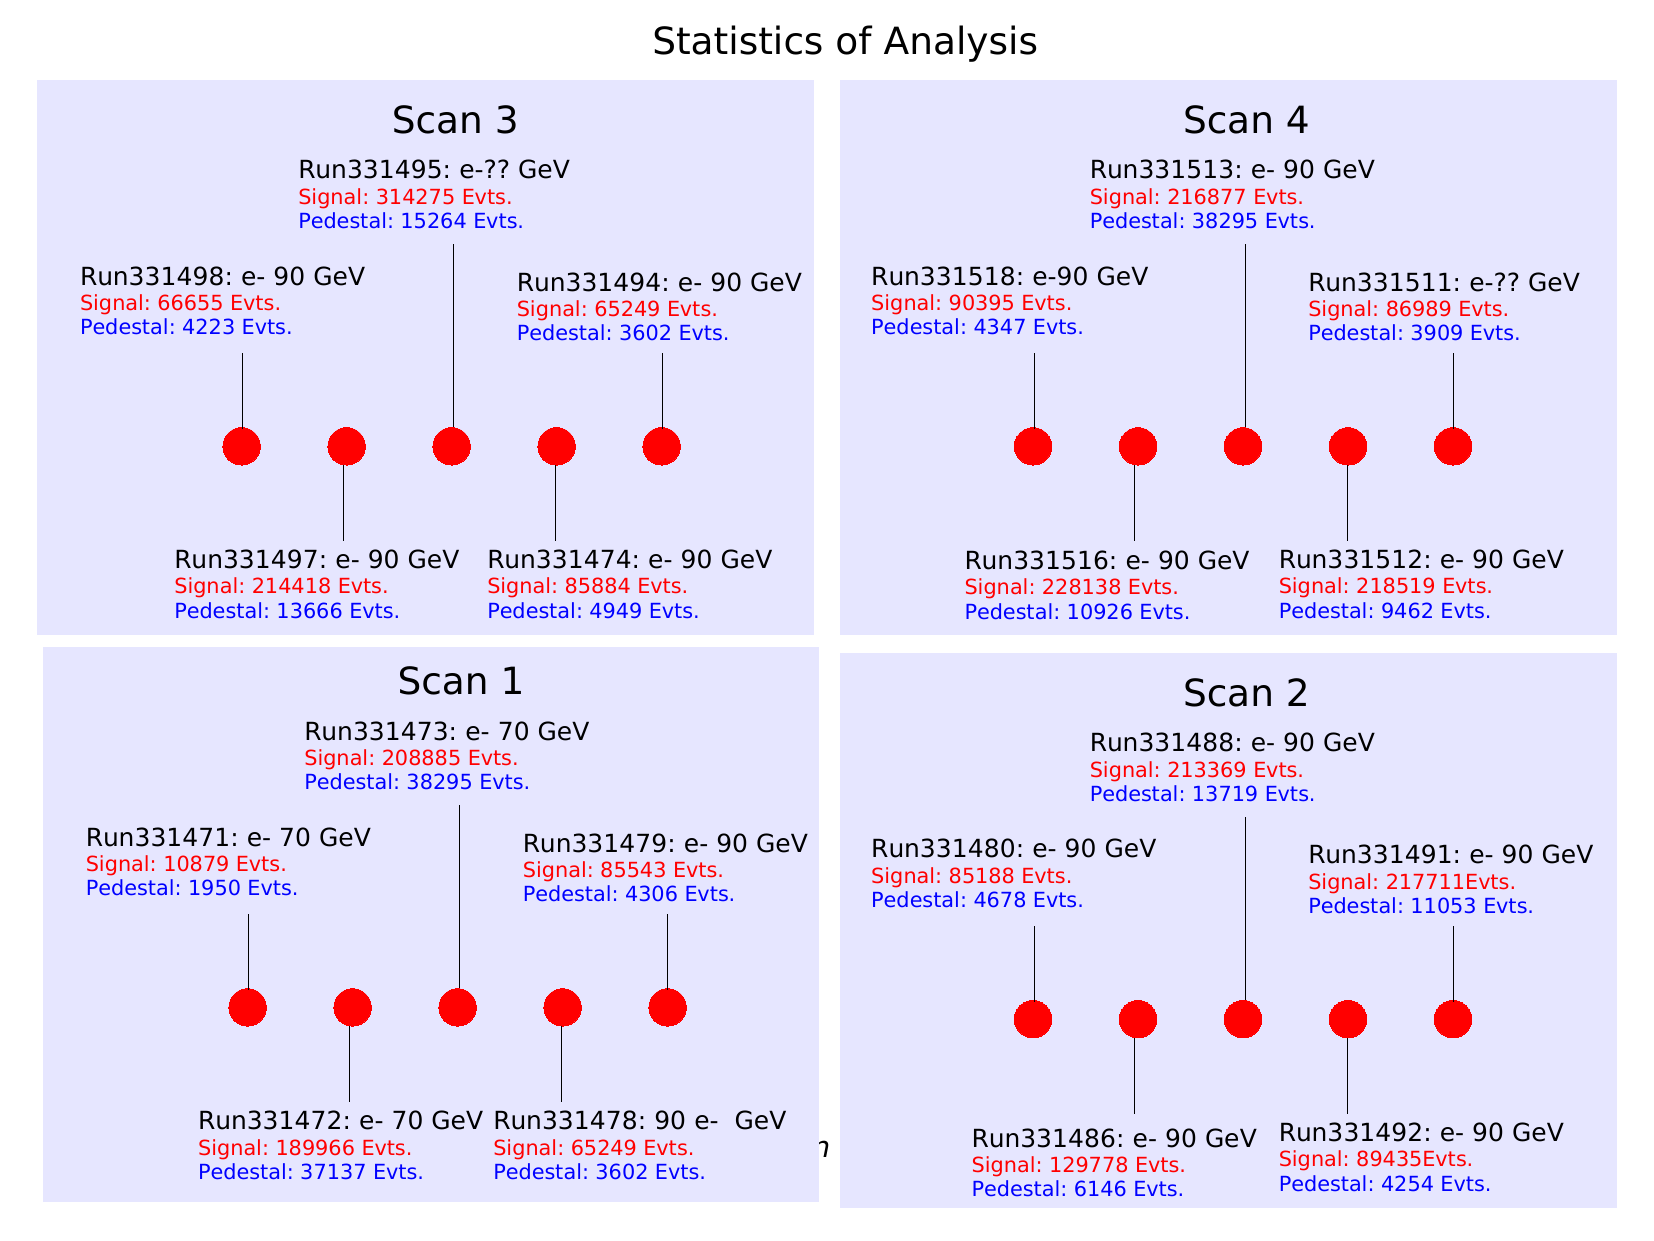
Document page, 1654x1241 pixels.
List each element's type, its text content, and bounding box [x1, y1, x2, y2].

text_box Run331494: e- 90 GeV Signal: 65249 Evts. Pedestal: 3602 Evts. [502, 260, 826, 354]
text_box Scan 4 [1168, 91, 1323, 151]
text_box [840, 80, 1617, 635]
text_box Run331516: e- 90 GeV Signal: 228138 Evts. Pedestal: 10926 Evts. [949, 538, 1273, 632]
text_box Scan 2 [1168, 664, 1323, 723]
text_box Run331491: e- 90 GeV Signal: 217711Evts. Pedestal: 11053 Evts. [1293, 833, 1617, 926]
text_box Run331479: e- 90 GeV Signal: 85543 Evts. Pedestal: 4306 Evts. [508, 821, 832, 915]
text_box Run331486: e- 90 GeV Signal: 129778 Evts. Pedestal: 6146 Evts. [956, 1116, 1281, 1210]
text_box Run331495: e-?? GeV Signal: 314275 Evts. Pedestal: 15264 Evts. [283, 148, 594, 241]
text_box Statistics of Analysis [637, 12, 1046, 72]
text_box Run331512: e- 90 GeV Signal: 218519 Evts. Pedestal: 9462 Evts. [1264, 538, 1588, 631]
text_box Run331511: e-?? GeV Signal: 86989 Evts. Pedestal: 3909 Evts. [1293, 260, 1604, 354]
text_box Run331518: e-90 GeV Signal: 90395 Evts. Pedestal: 4347 Evts. [856, 254, 1172, 348]
text_box Run331497: e- 90 GeV Signal: 214418 Evts. Pedestal: 13666 Evts. [159, 537, 483, 631]
text_box Run331472: e- 70 GeV Signal: 189966 Evts. Pedestal: 37137 Evts. [183, 1099, 478, 1192]
text_box [840, 653, 1617, 1208]
text_box [37, 80, 814, 635]
text_box Run331471: e- 70 GeV Signal: 10879 Evts. Pedestal: 1950 Evts. [71, 815, 395, 909]
text_box Run331498: e- 90 GeV Signal: 66655 Evts. Pedestal: 4223 Evts. [65, 254, 389, 348]
text_box [43, 647, 819, 1202]
text_box Run331474: e- 90 GeV Signal: 85884 Evts. Pedestal: 4949 Evts. [472, 538, 796, 631]
text_box Run331473: e- 70 GeV Signal: 208885 Evts. Pedestal: 38295 Evts. [289, 709, 613, 802]
text_box Scan 1 [382, 652, 537, 712]
text_box Run331492: e- 90 GeV Signal: 89435Evts. Pedestal: 4254 Evts. [1264, 1110, 1587, 1204]
text_box Run331488: e- 90 GeV Signal: 213369 Evts. Pedestal: 13719 Evts. [1075, 721, 1399, 814]
text_box Run331513: e- 90 GeV Signal: 216877 Evts. Pedestal: 38295 Evts. [1075, 148, 1399, 241]
text_box Scan 3 [377, 91, 532, 151]
text_box Run331480: e- 90 GeV Signal: 85188 Evts. Pedestal: 4678 Evts. [856, 827, 1180, 920]
text_box Run331478: 90 e- GeV Signal: 65249 Evts. Pedestal: 3602 Evts. [478, 1099, 810, 1192]
